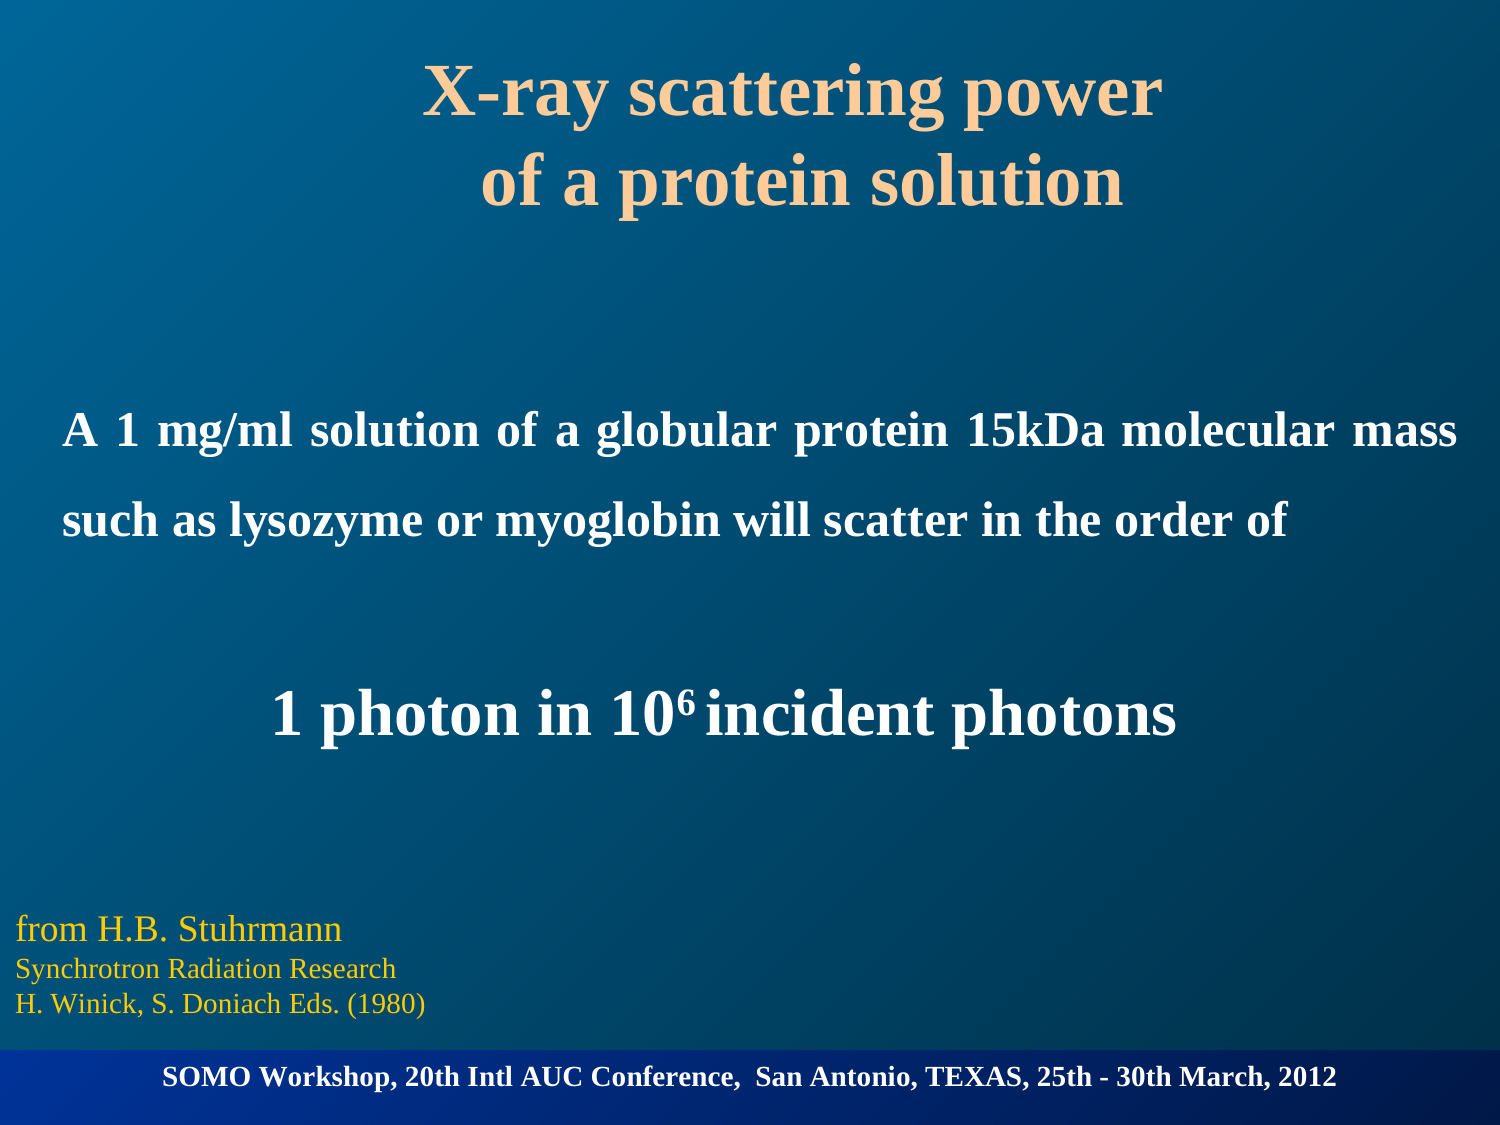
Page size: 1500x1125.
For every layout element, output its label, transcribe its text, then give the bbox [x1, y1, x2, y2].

text_box from H.B. Stuhrmann Synchrotron Radiation Research H. Winick, S. Doniach Eds. (1980) [0, 896, 441, 1027]
text_box SOMO Workshop, 20th Intl AUC Conference, San Antonio, TEXAS, 25th - 30th March, 2012 [0, 1050, 1500, 1125]
text_box A 1 mg/ml solution of a globular protein 15kDa molecular mass such as lysozyme or myoglobin will scatter in the order of [47, 358, 1475, 555]
text_box X-ray scattering power of a protein solution [407, 33, 1198, 229]
text_box 1 photon in 106 incident photons [255, 660, 1194, 757]
